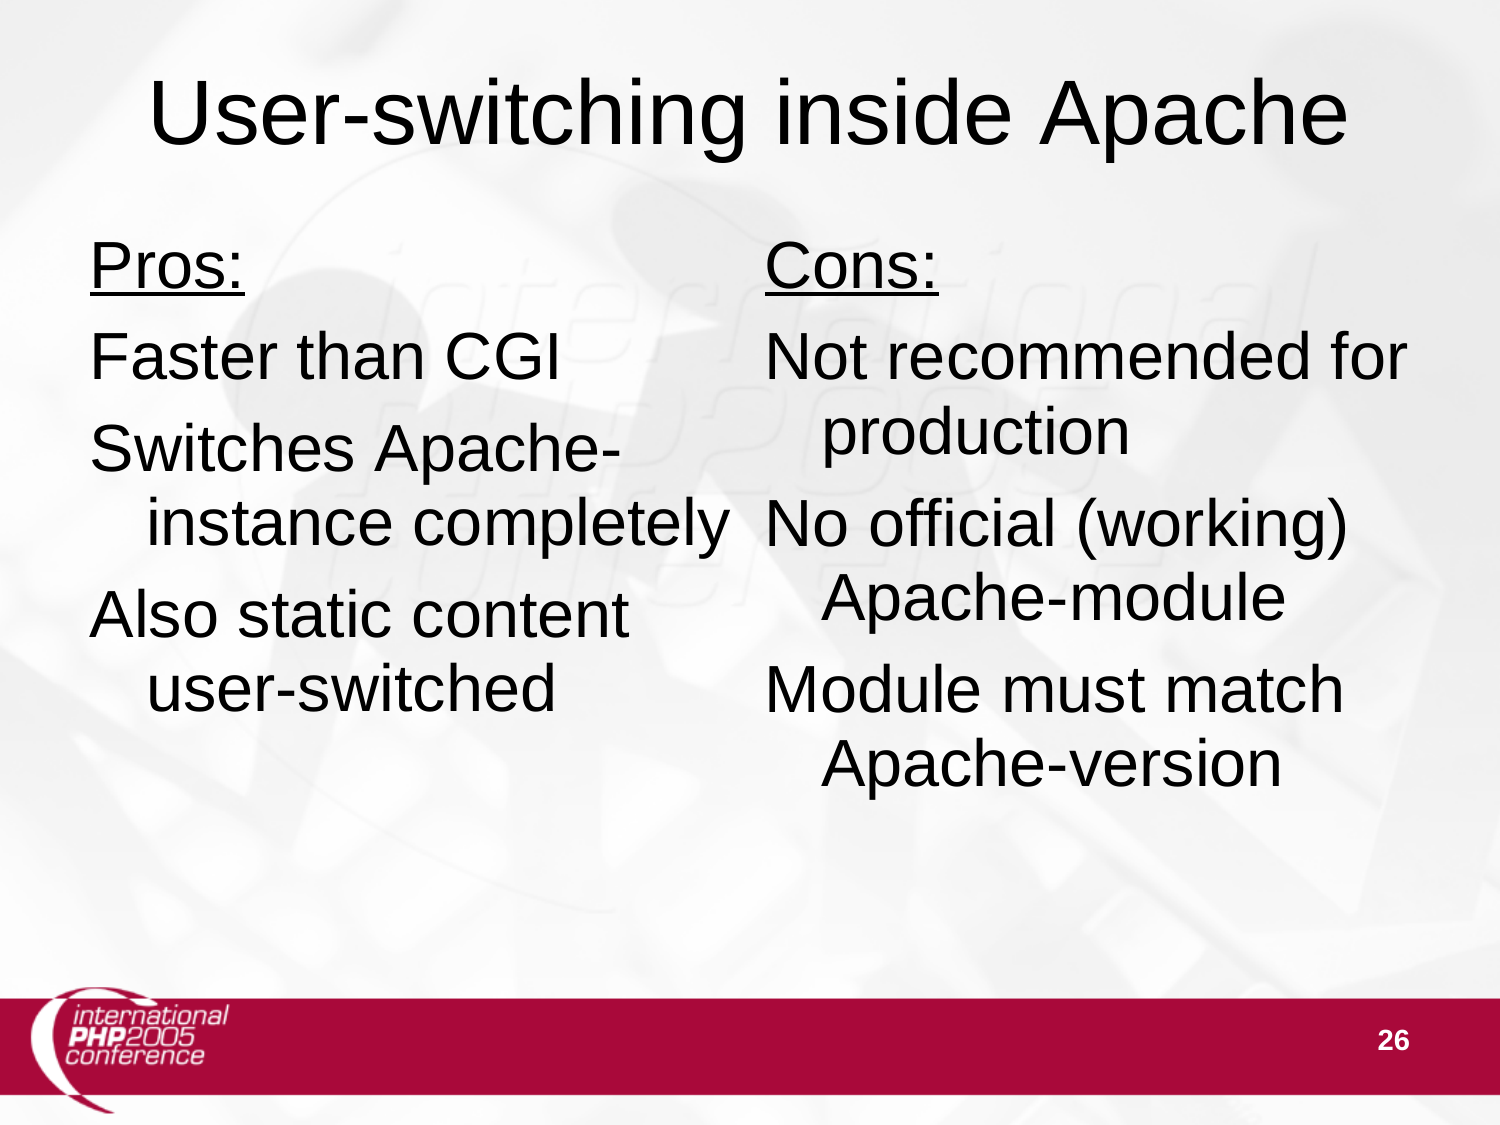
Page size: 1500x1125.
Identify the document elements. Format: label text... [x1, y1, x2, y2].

title User-switching inside Apache [75, 18, 1426, 207]
picture [0, 0, 1500, 1125]
list Pros: Faster than CGI Switches Apache-instance completely Also static content user-switched [75, 220, 750, 976]
list Cons: Not recommended for production No official (working) Apache-module Module must match Apache-version [750, 220, 1426, 977]
